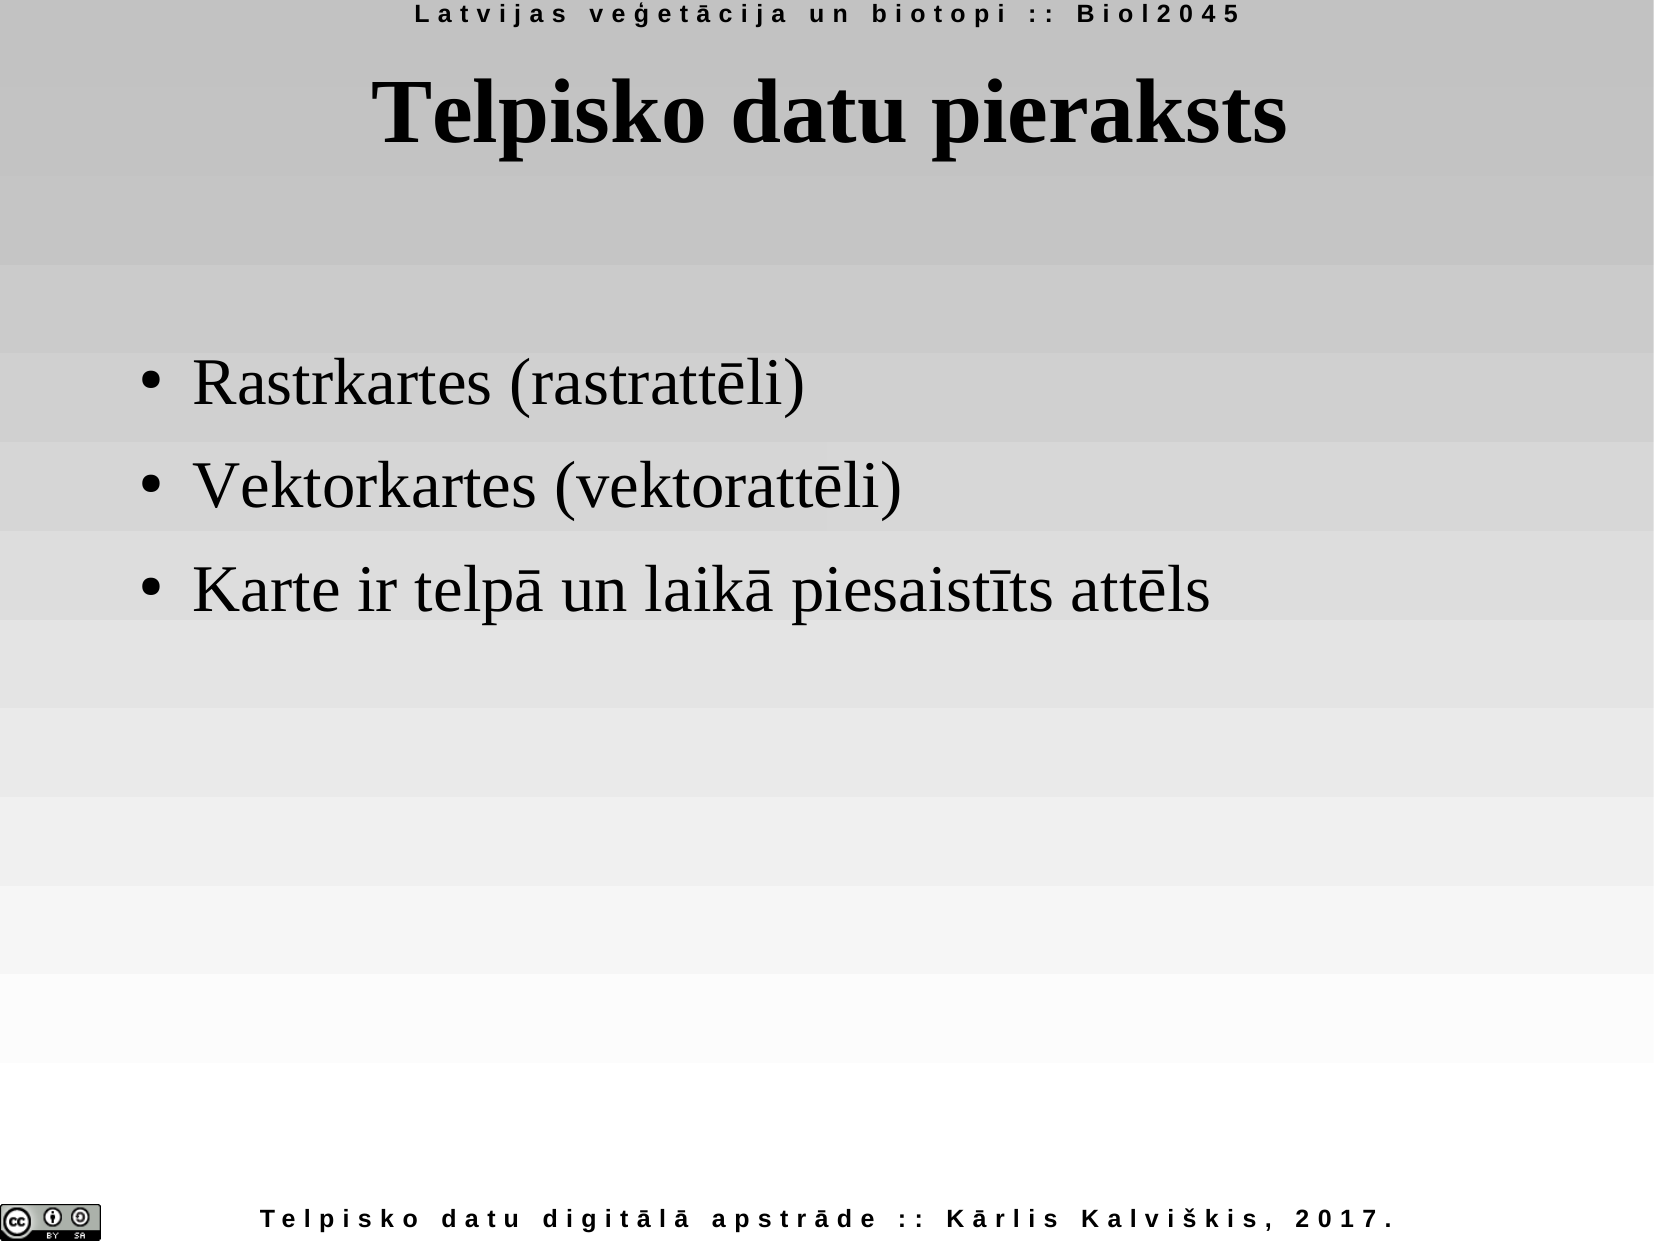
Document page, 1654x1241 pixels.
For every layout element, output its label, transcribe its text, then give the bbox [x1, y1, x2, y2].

title Telpisko datu pieraksts [34, 61, 1626, 296]
list Rastrkartes (rastrattēli) Vektorkartes (vektorattēli) Karte ir telpā un laikā piesaistīts attēls [121, 344, 1534, 1127]
picture [0, 0, 1654, 1241]
